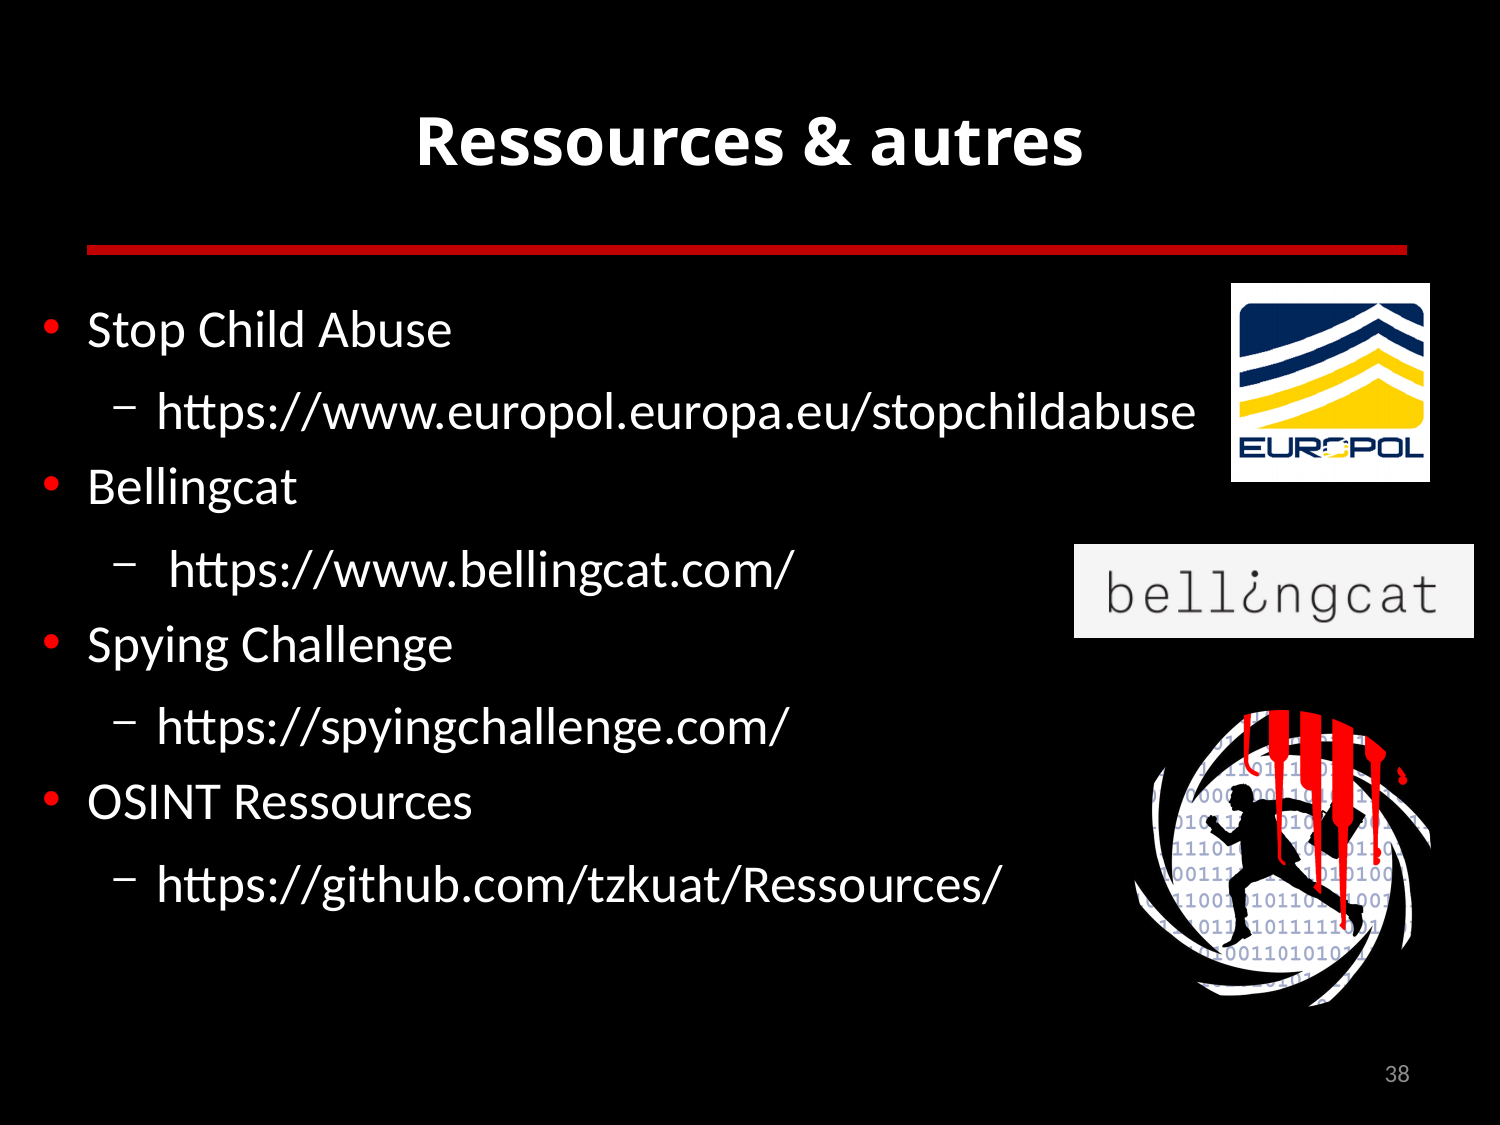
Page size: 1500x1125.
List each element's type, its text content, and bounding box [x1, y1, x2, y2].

picture [1133, 710, 1431, 1008]
title Ressources & autres [75, 45, 1425, 233]
picture [1074, 544, 1474, 638]
list Stop Child Abuse https://www.europol.europa.eu/stopchildabuse Bellingcat https://www.bellingcat.com/ Spying Challenge https://spyingchallenge.com/ OSINT Ressources https://github.com/tzkuat/Ressources/ [27, 286, 1500, 1125]
picture [1231, 283, 1430, 482]
